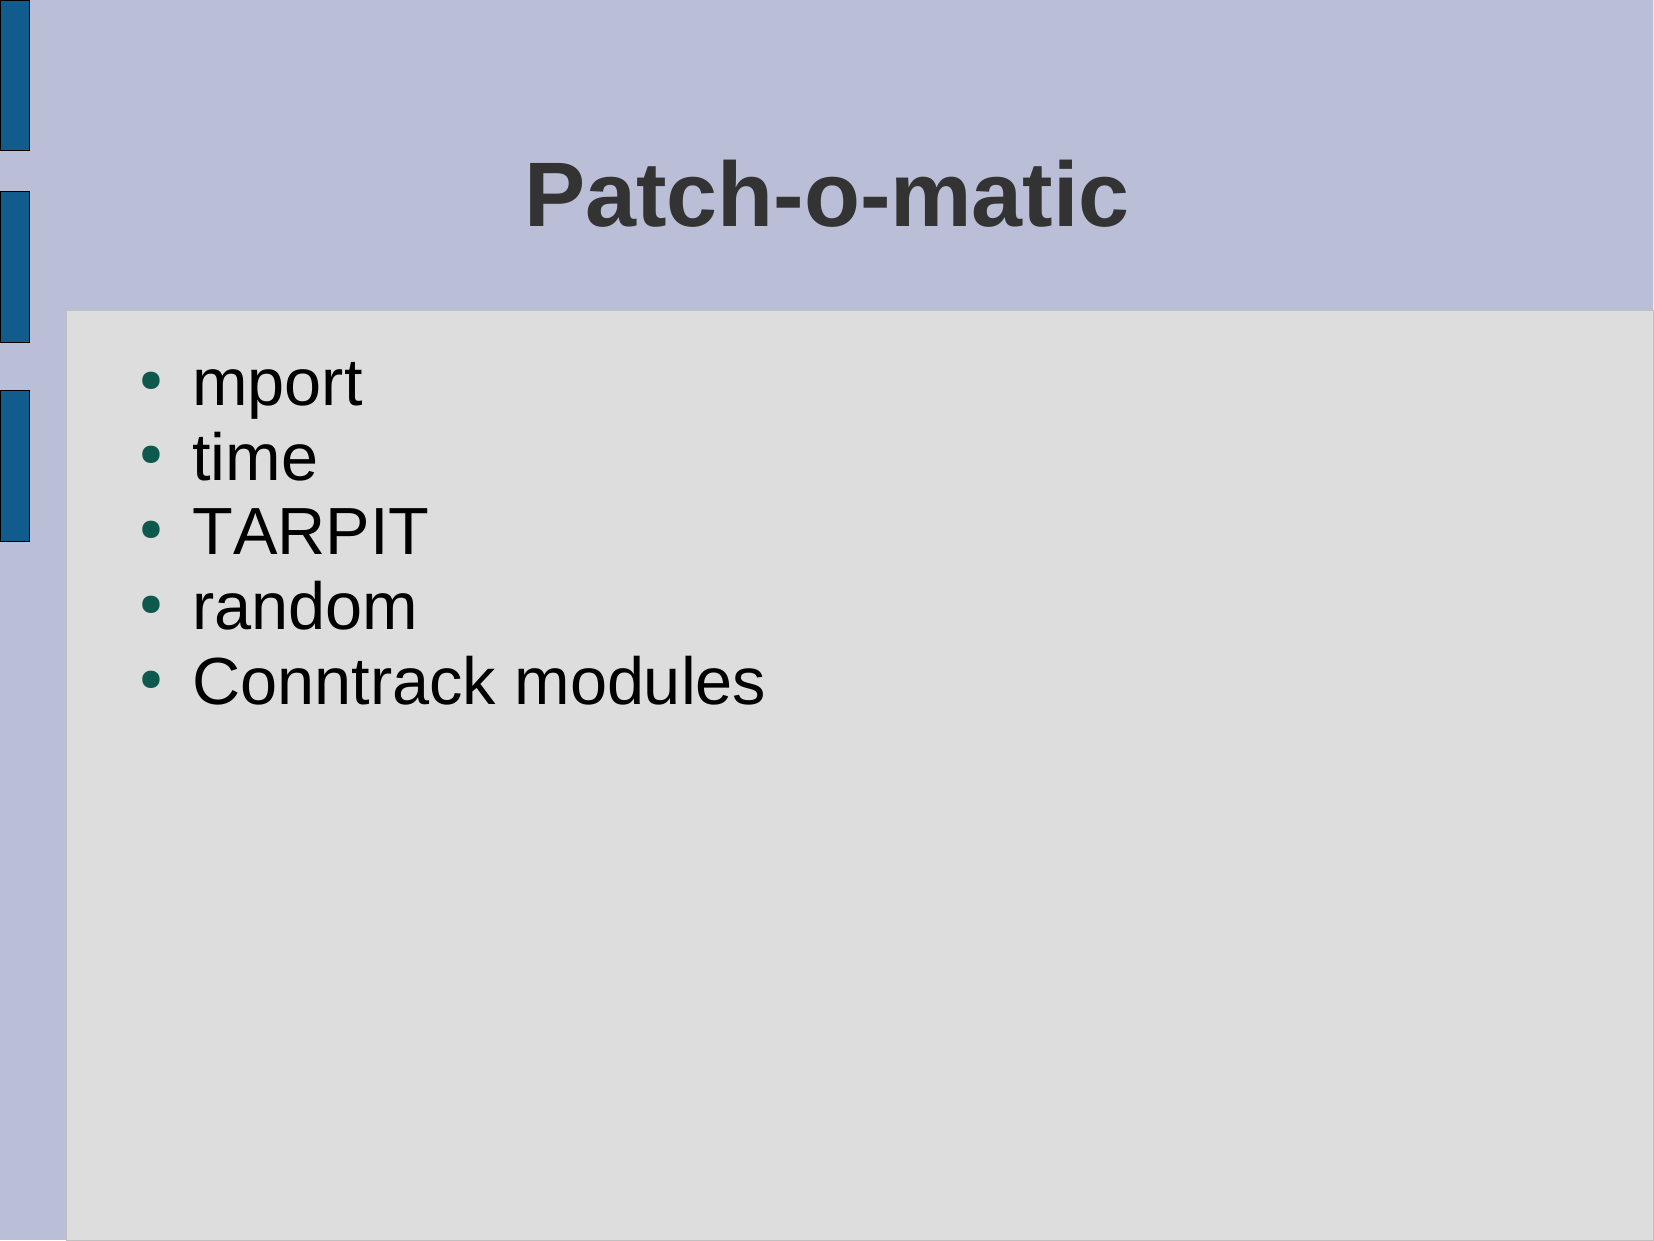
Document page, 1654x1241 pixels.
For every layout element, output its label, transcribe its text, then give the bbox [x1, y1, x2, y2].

list mport time TARPIT random Conntrack modules [121, 344, 1534, 1164]
title Patch-o-matic [121, 91, 1534, 299]
